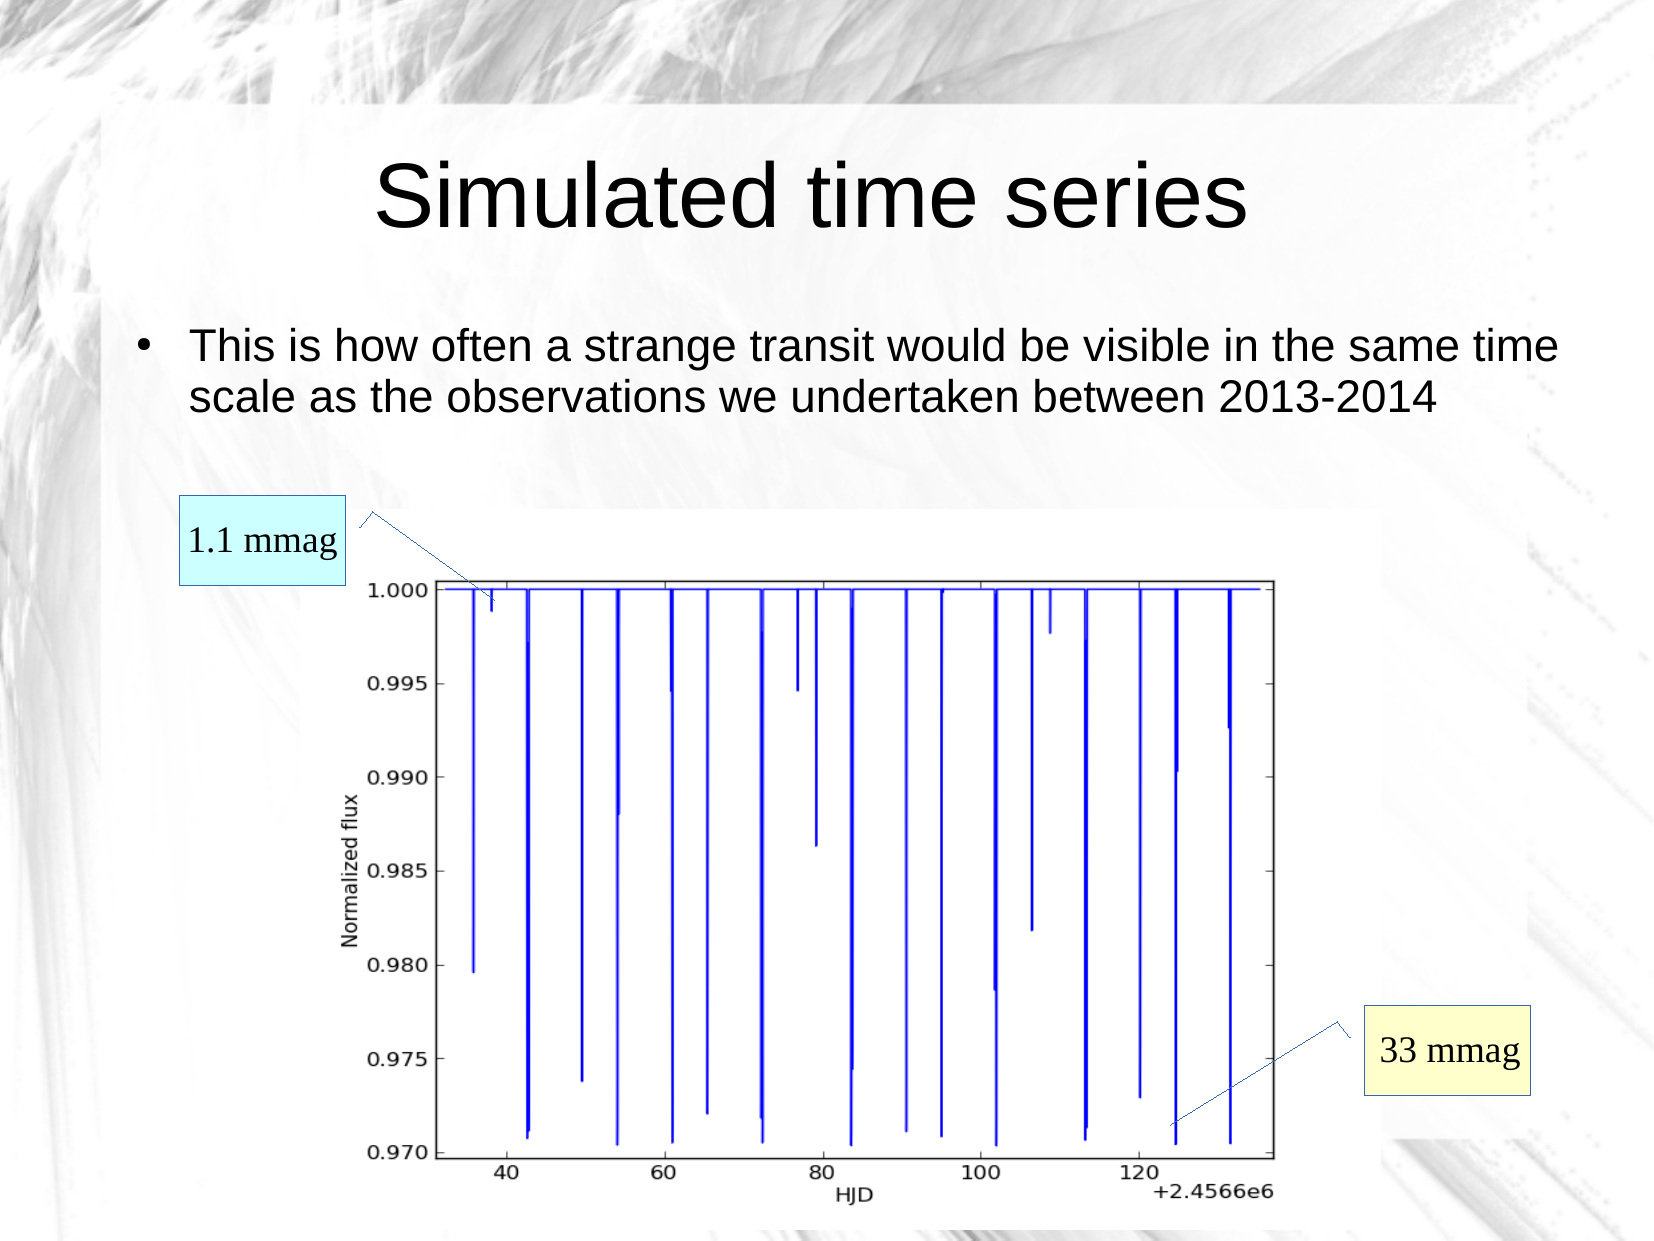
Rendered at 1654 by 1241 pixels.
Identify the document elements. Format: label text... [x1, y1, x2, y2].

list This is how often a strange transit would be visible in the same time scale as the observations we undertaken between 2013-2014 [118, 319, 1571, 1040]
picture [0, 0, 1654, 1241]
text_box 1.1 mmag [180, 495, 345, 585]
title Simulated time series [118, 112, 1506, 281]
text_box 33 mmag [1365, 1005, 1530, 1095]
